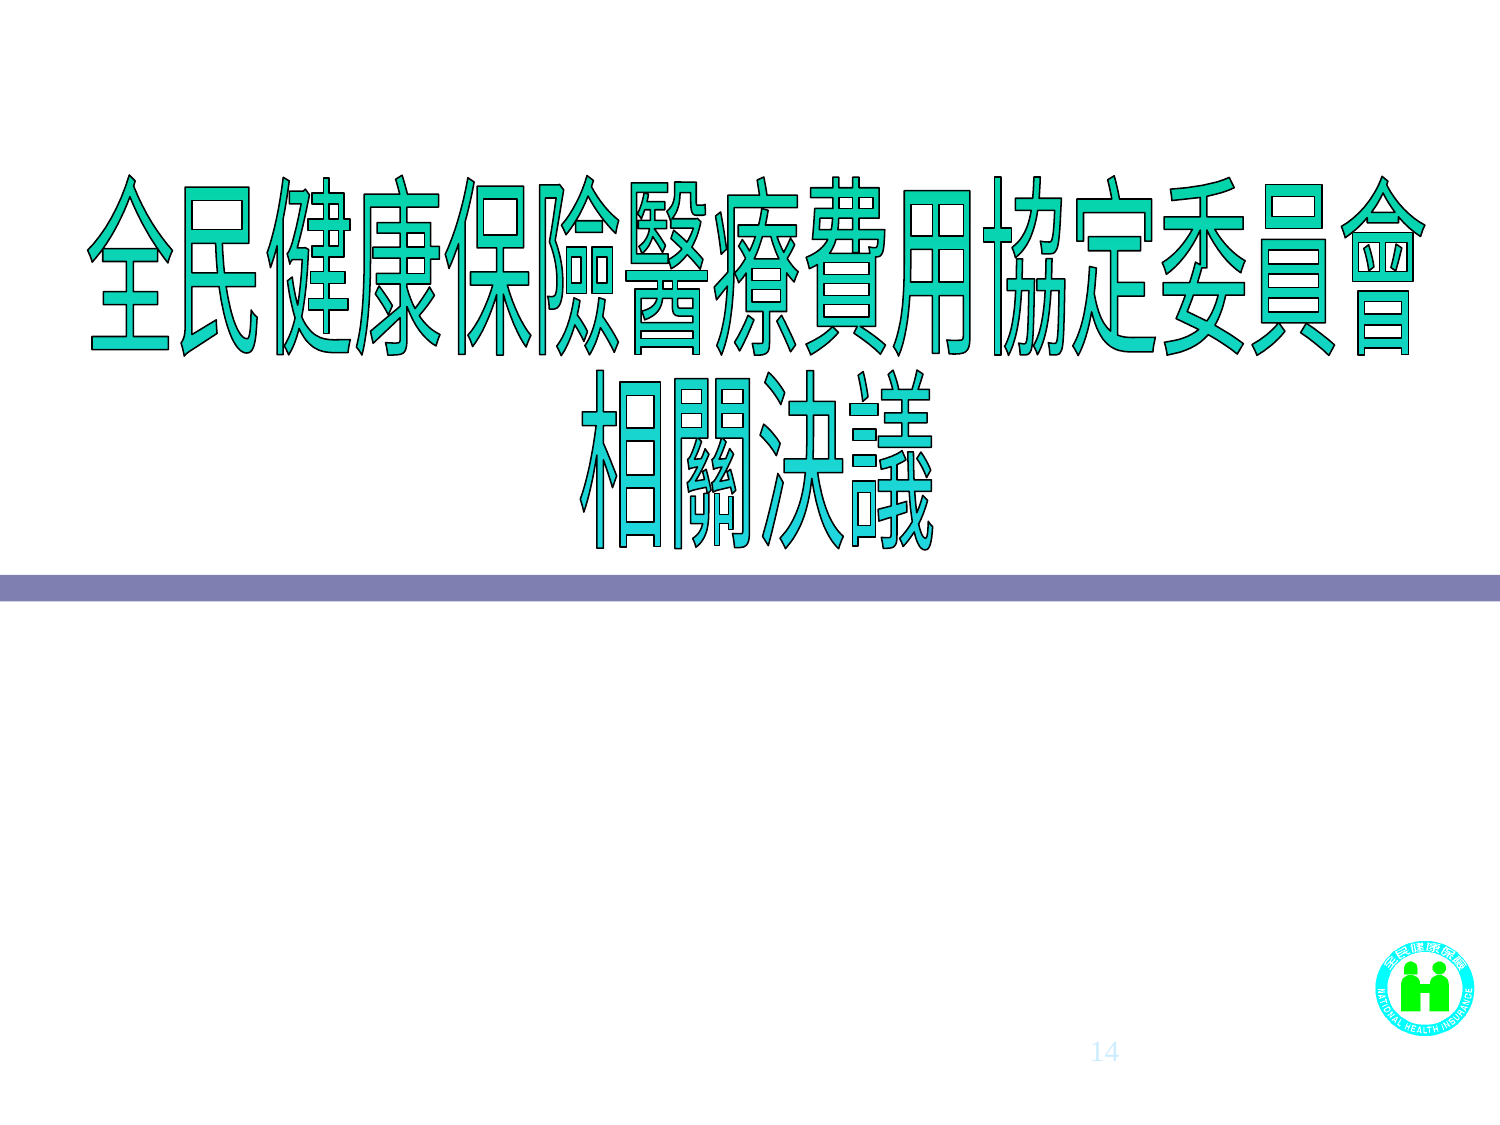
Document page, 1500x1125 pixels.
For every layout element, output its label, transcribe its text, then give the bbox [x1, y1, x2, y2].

text_box 全民健康保險醫療費用協定委員會 相關決議 [467, 186, 531, 356]
text_box 全民健康保險醫療費用協定委員會 相關決議 [1357, 290, 1409, 355]
text_box 全民健康保險醫療費用協定委員會 相關決議 [620, 381, 661, 547]
text_box 全民健康保險醫療費用協定委員會 相關決議 [852, 480, 876, 547]
text_box 全民健康保險醫療費用協定委員會 相關決議 [625, 182, 708, 355]
text_box 全民健康保險醫療費用協定委員會 相關決議 [1072, 236, 1156, 356]
text_box 全民健康保險醫療費用協定委員會 相關決議 [714, 176, 799, 356]
text_box 全民健康保險醫療費用協定委員會 相關決議 [267, 177, 351, 355]
text_box 全民健康保險醫療費用協定委員會 相關決議 [556, 297, 588, 356]
text_box 全民健康保險醫療費用協定委員會 相關決議 [356, 175, 441, 356]
text_box 全民健康保險醫療費用協定委員會 相關決議 [1251, 239, 1335, 356]
text_box 全民健康保險醫療費用協定委員會 相關決議 [1341, 176, 1425, 282]
text_box 全民健康保險醫療費用協定委員會 相關決議 [893, 190, 970, 357]
text_box 全民健康保險醫療費用協定委員會 相關決議 [561, 175, 619, 235]
text_box 全民健康保險醫療費用協定委員會 相關決議 [983, 177, 1012, 355]
text_box 全民健康保險醫療費用協定委員會 相關決議 [734, 315, 755, 351]
text_box 全民健康保險醫療費用協定委員會 相關決議 [1162, 177, 1246, 356]
text_box 全民健康保險醫療費用協定委員會 相關決議 [539, 184, 564, 355]
text_box 全民健康保險醫療費用協定委員會 相關決議 [878, 450, 933, 550]
text_box 全民健康保險醫療費用協定委員會 相關決議 [1265, 184, 1322, 229]
text_box 全民健康保險醫療費用協定委員會 相關決議 [181, 187, 258, 357]
text_box 全民健康保險醫療費用協定委員會 相關決議 [580, 370, 617, 549]
text_box 全民健康保險醫療費用協定委員會 相關決議 [308, 177, 351, 334]
text_box 全民健康保險醫療費用協定委員會 相關決議 [776, 315, 796, 352]
text_box 全民健康保險醫療費用協定委員會 相關決議 [445, 177, 475, 355]
text_box 全民健康保險醫療費用協定委員會 相關決議 [566, 246, 587, 294]
text_box 全民健康保險醫療費用協定委員會 相關決議 [584, 297, 619, 355]
text_box 全民健康保險醫療費用協定委員會 相關決議 [87, 174, 173, 350]
text_box 全民健康保險醫療費用協定委員會 相關決議 [805, 177, 886, 355]
text_box [1074, 1025, 1388, 1101]
text_box 全民健康保險醫療費用協定委員會 相關決議 [674, 378, 750, 549]
text_box 全民健康保險醫療費用協定委員會 相關決議 [780, 370, 844, 549]
text_box 全民健康保險醫療費用協定委員會 相關決議 [764, 372, 785, 405]
text_box 全民健康保險醫療費用協定委員會 相關決議 [1076, 175, 1152, 242]
text_box 全民健康保險醫療費用協定委員會 相關決議 [591, 246, 613, 294]
text_box 全民健康保險醫療費用協定委員會 相關決議 [762, 473, 784, 546]
text_box 全民健康保險醫療費用協定委員會 相關決議 [760, 424, 781, 456]
text_box 全民健康保險醫療費用協定委員會 相關決議 [878, 370, 932, 448]
text_box 全民健康保險醫療費用協定委員會 相關決議 [1004, 176, 1065, 356]
